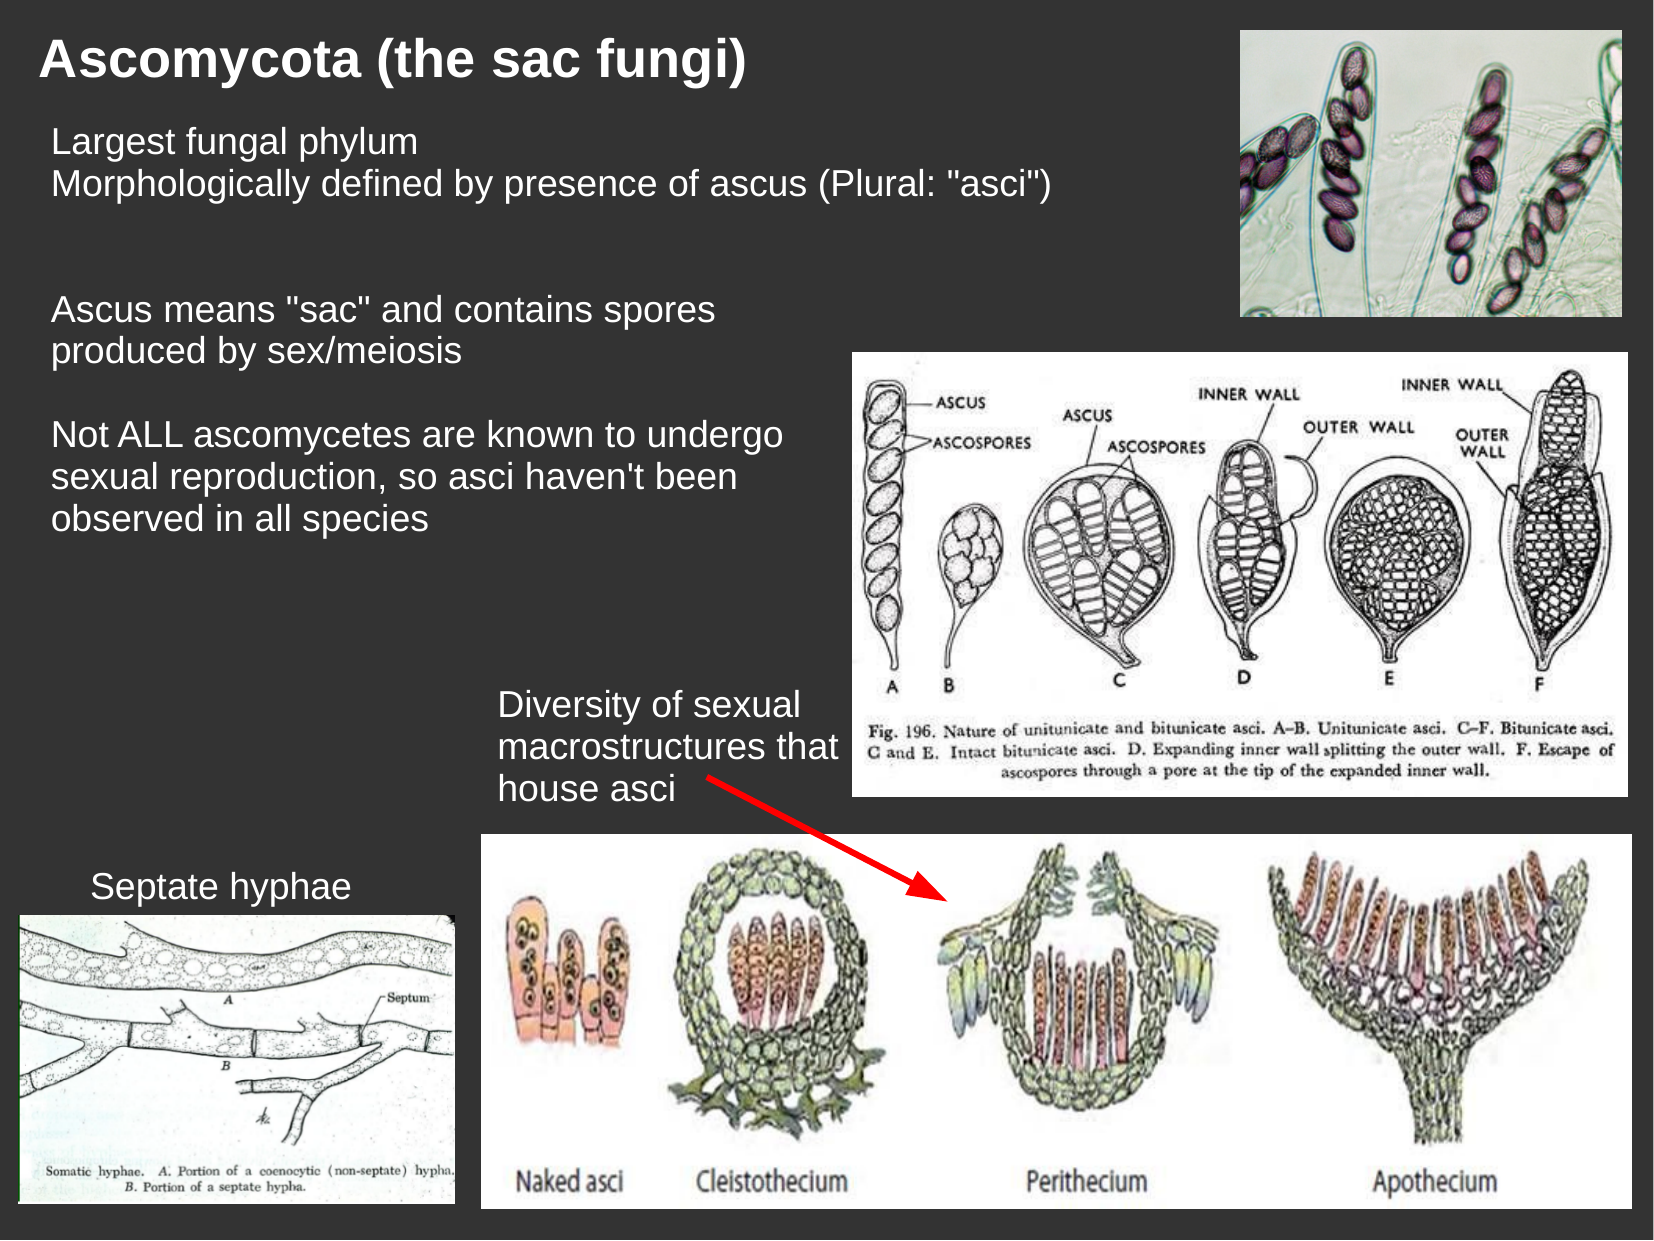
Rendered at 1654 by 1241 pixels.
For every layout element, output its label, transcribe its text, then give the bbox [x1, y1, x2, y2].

picture [1240, 30, 1622, 317]
picture [481, 834, 1632, 1209]
text_box Diversity of sexual macrostructures that house asci [482, 676, 923, 818]
text_box Ascomycota (the sac fungi) [24, 21, 1114, 97]
text_box Largest fungal phylum Morphologically defined by presence of ascus (Plural: "asci") Ascus means "sac" and contains spores produced by sex/meiosis Not ALL ascomycetes are known to undergo sexual reproduction, so asci haven't been observed in all species [36, 112, 1167, 548]
text_box Septate hyphae [75, 857, 505, 915]
picture [18, 915, 455, 1204]
picture [852, 352, 1628, 797]
